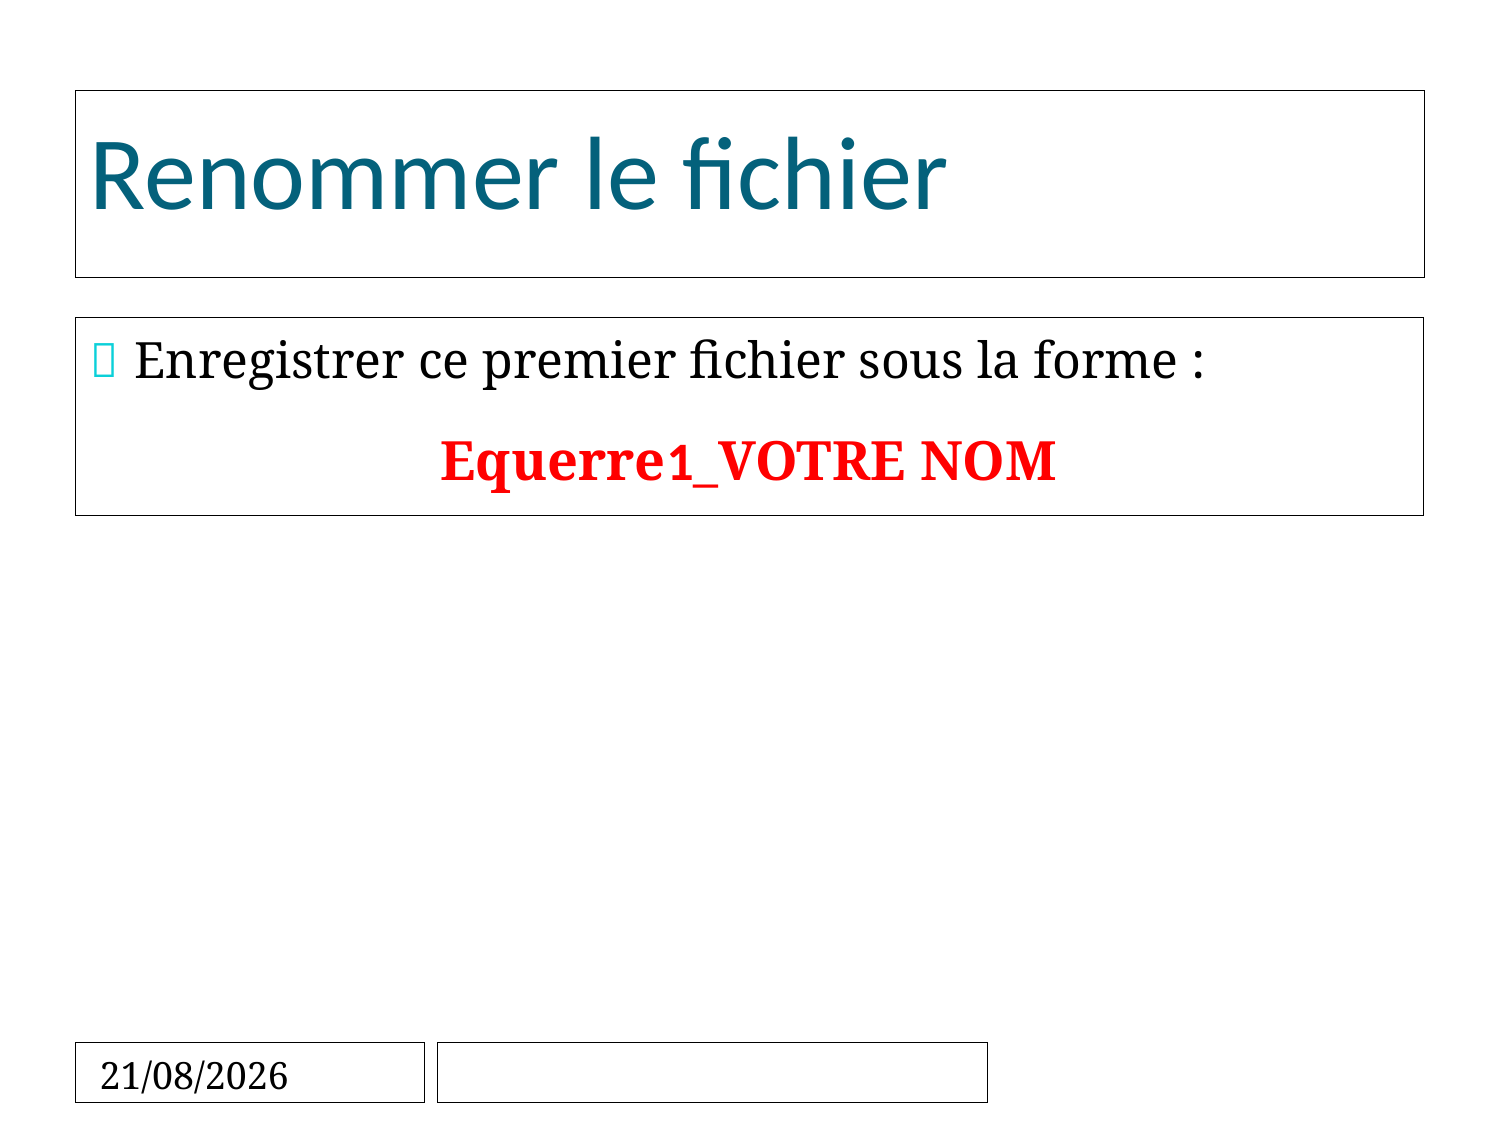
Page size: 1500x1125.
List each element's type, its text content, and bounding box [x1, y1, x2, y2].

list Enregistrer ce premier fichier sous la forme : Equerre1_VOTRE NOM [75, 317, 1424, 516]
title Renommer le fichier [75, 90, 1425, 278]
